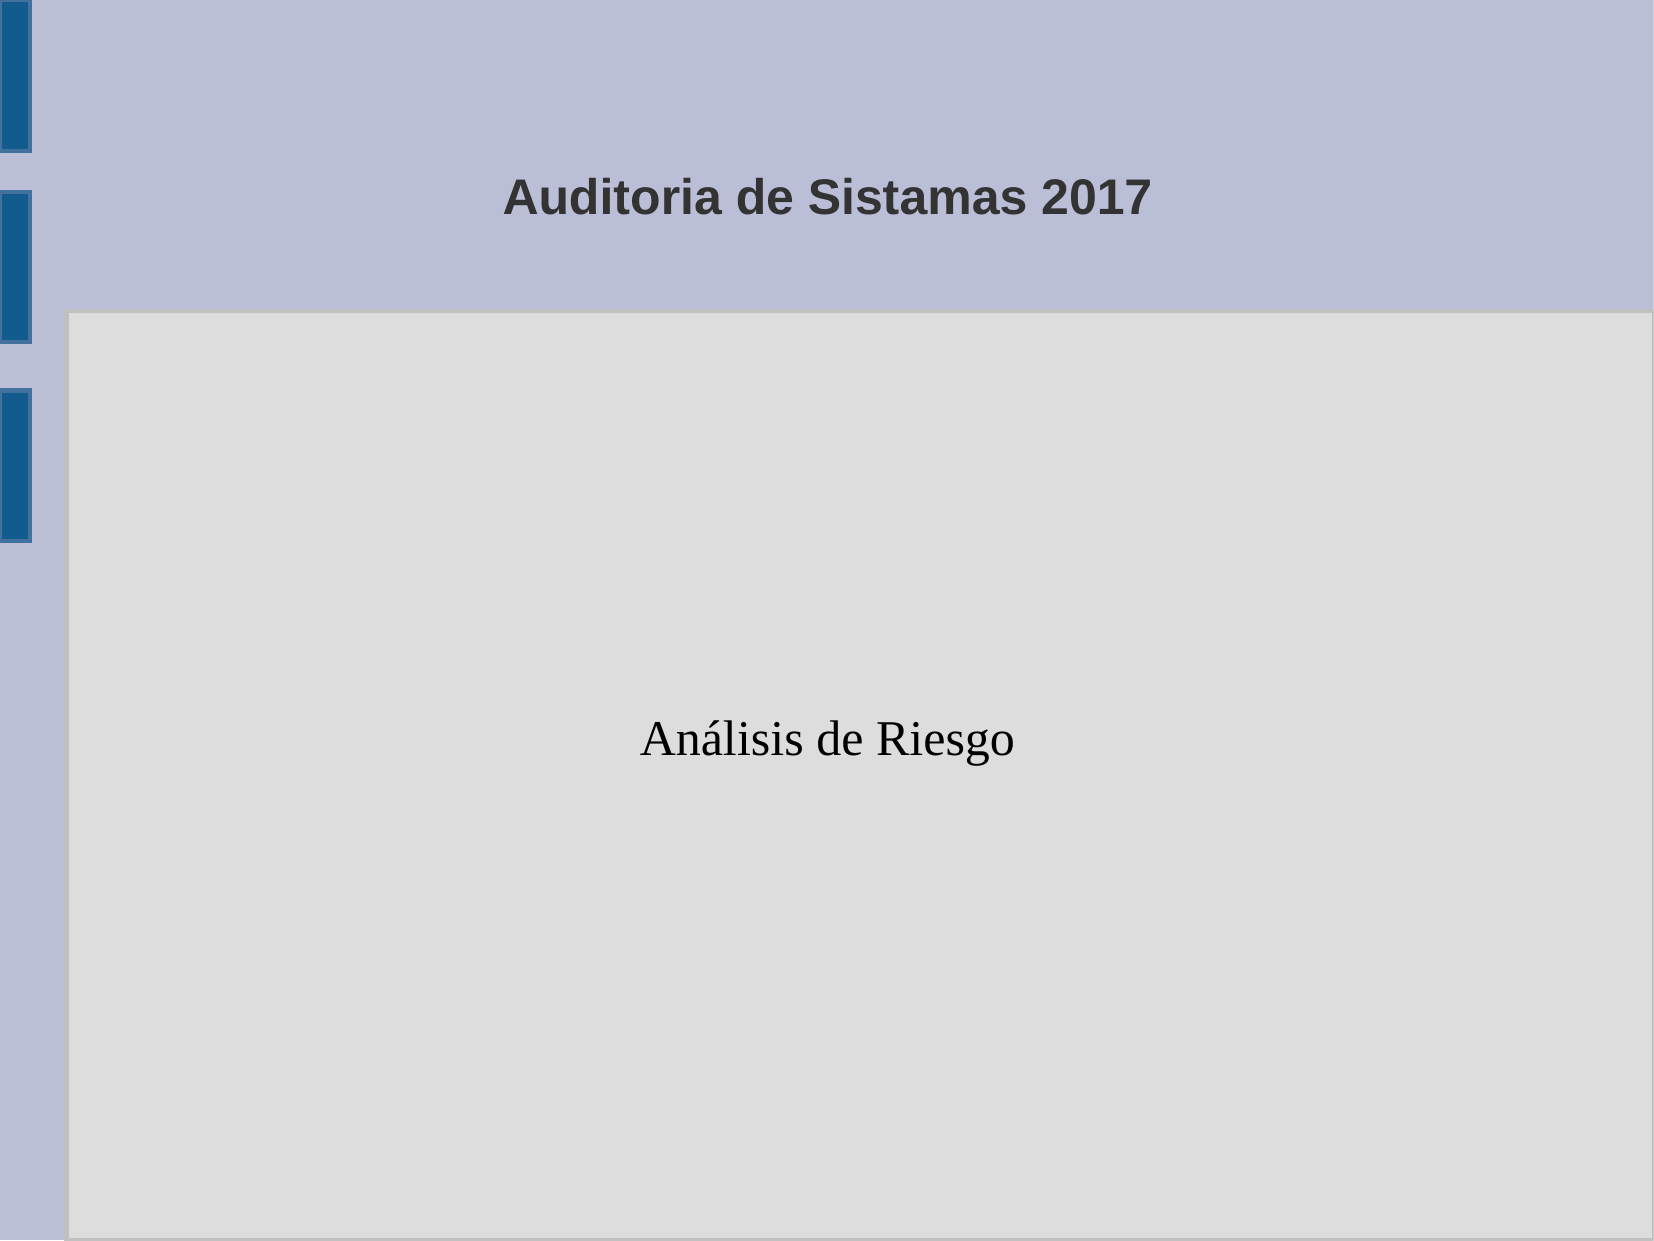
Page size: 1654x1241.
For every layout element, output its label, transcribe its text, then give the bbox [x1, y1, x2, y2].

title Auditoria de Sistamas 2017 [121, 164, 1534, 225]
subtitle Análisis de Riesgo [121, 344, 1534, 1127]
